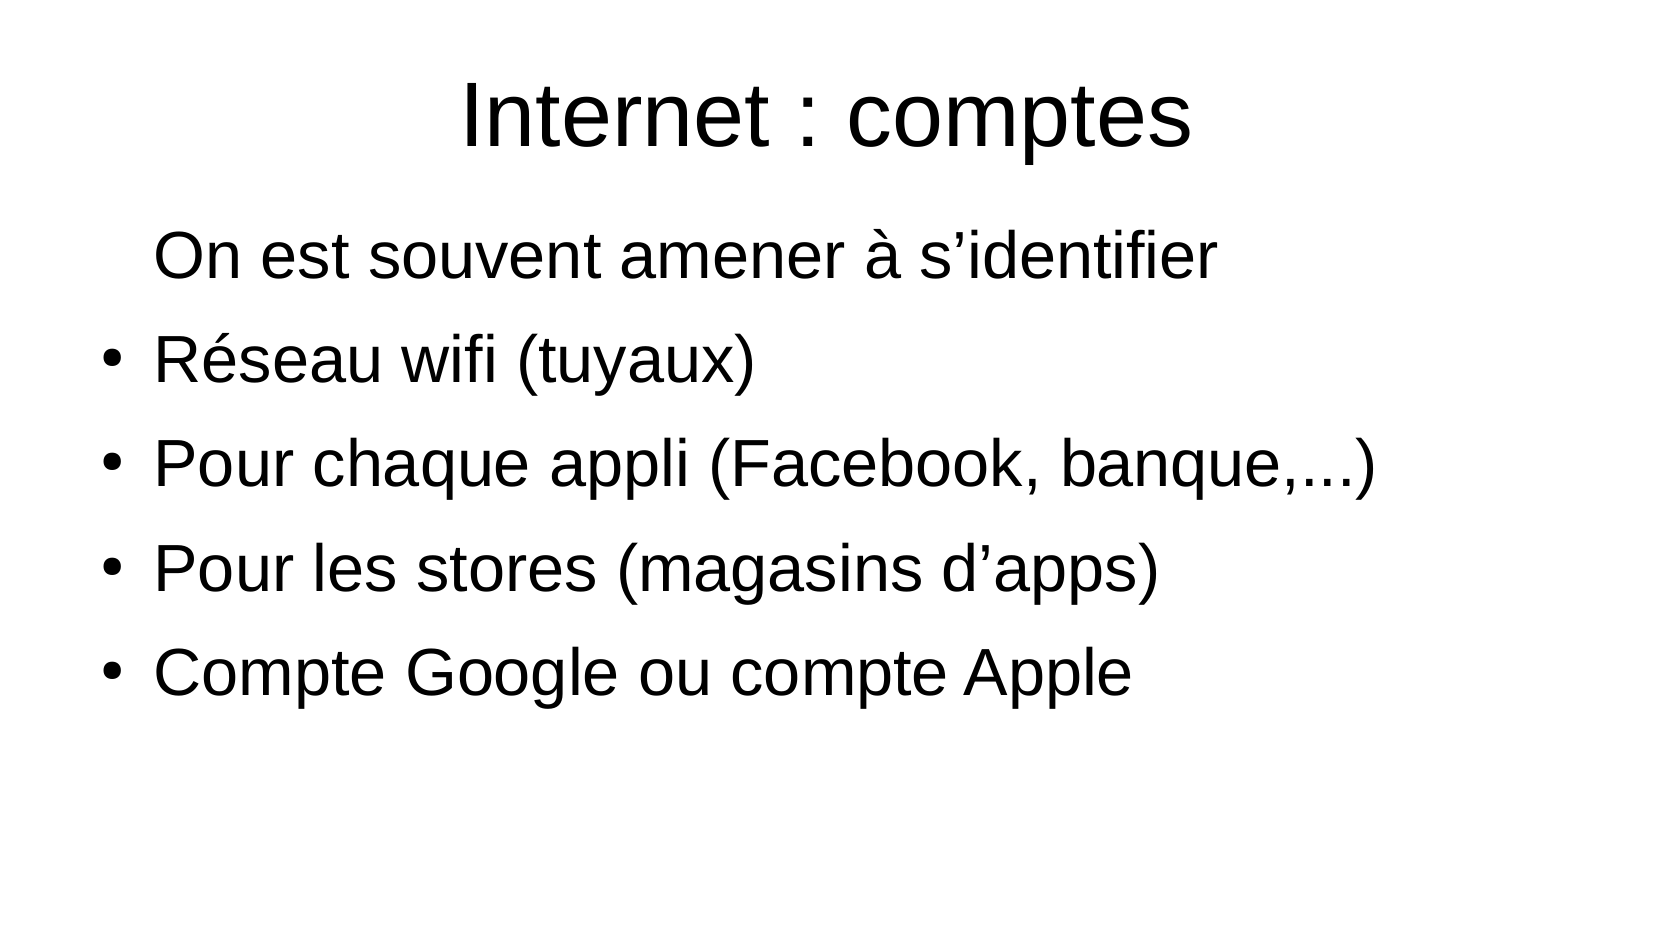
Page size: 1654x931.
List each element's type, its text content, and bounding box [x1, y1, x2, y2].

list On est souvent amener à s’identifier Réseau wifi (tuyaux) Pour chaque appli (Facebook, banque,...) Pour les stores (magasins d’apps) Compte Google ou compte Apple [82, 217, 1571, 758]
title Internet : comptes [82, 37, 1571, 193]
